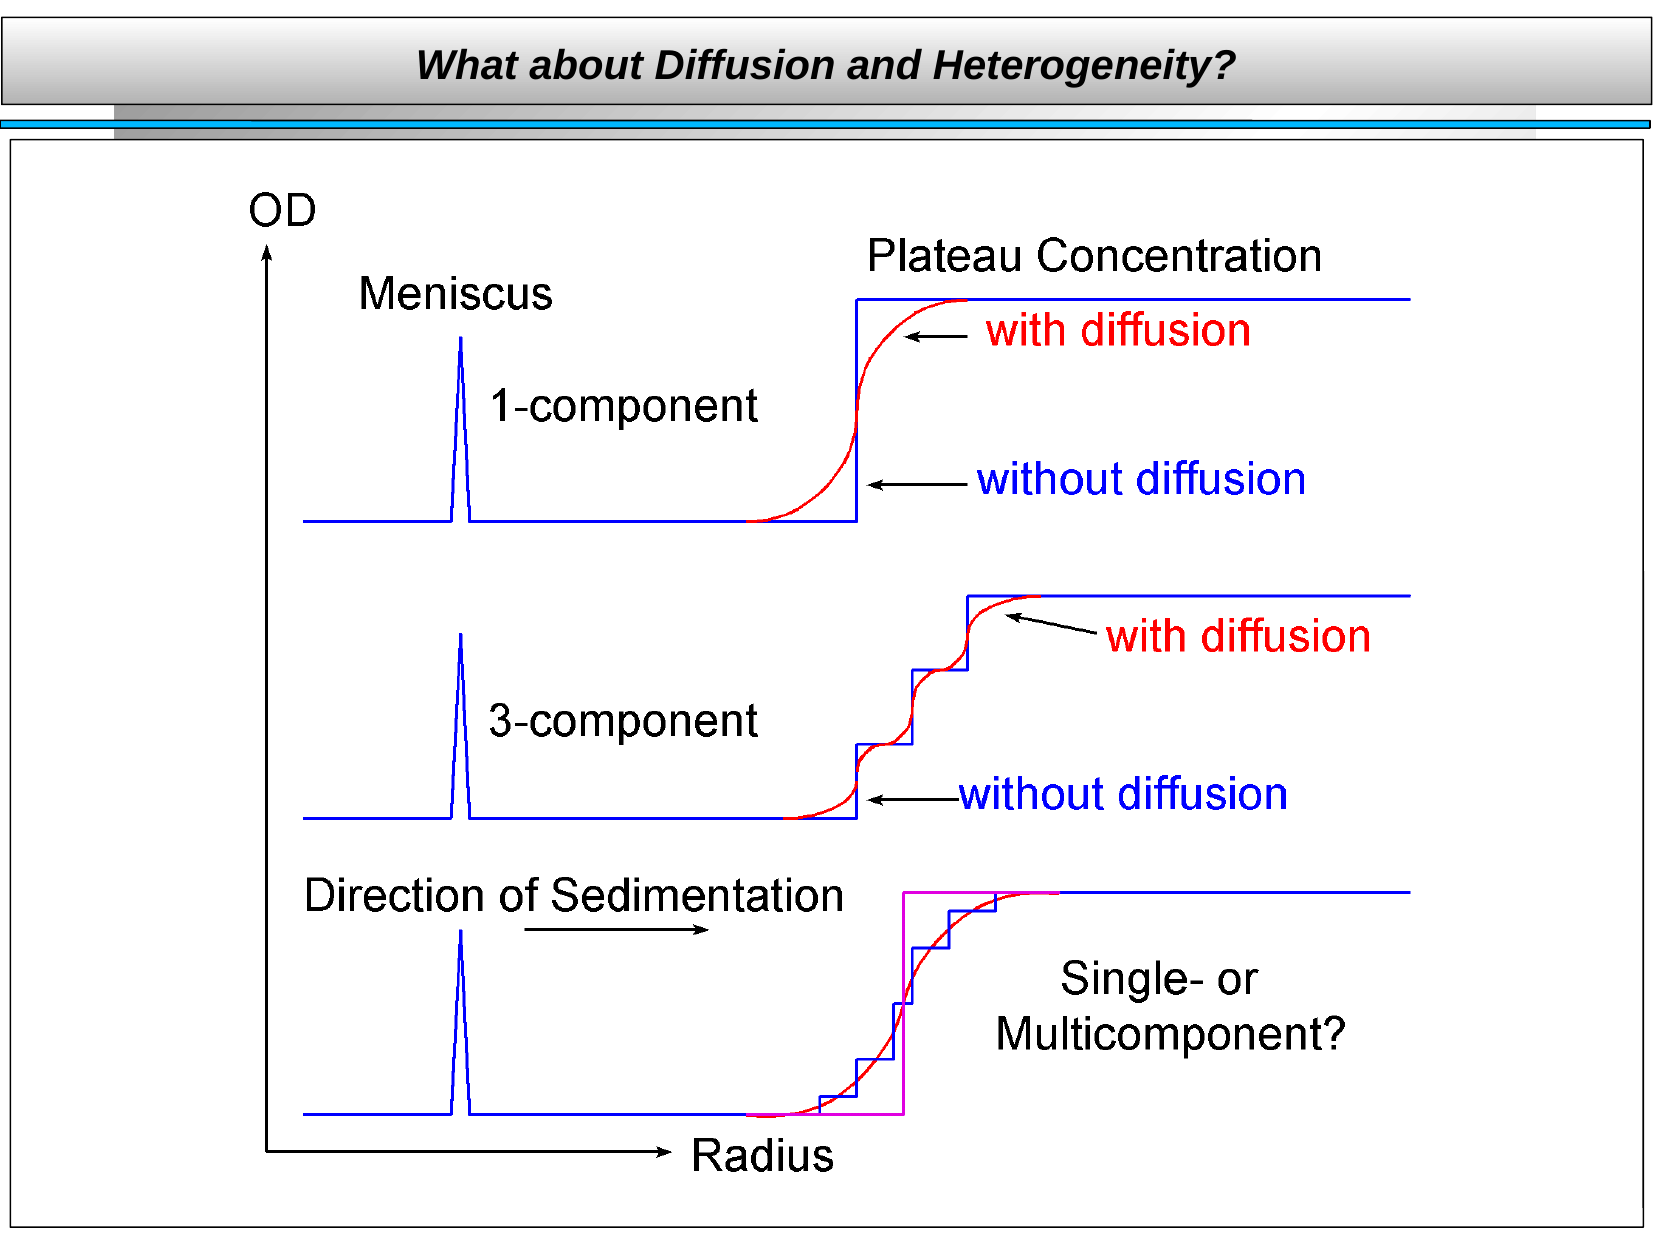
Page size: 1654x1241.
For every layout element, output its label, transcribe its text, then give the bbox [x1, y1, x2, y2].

picture [226, 179, 1427, 1187]
text_box [0, 120, 1651, 129]
text_box What about Diffusion and Heterogeneity? [1, 17, 1652, 105]
text_box [10, 139, 1644, 1228]
